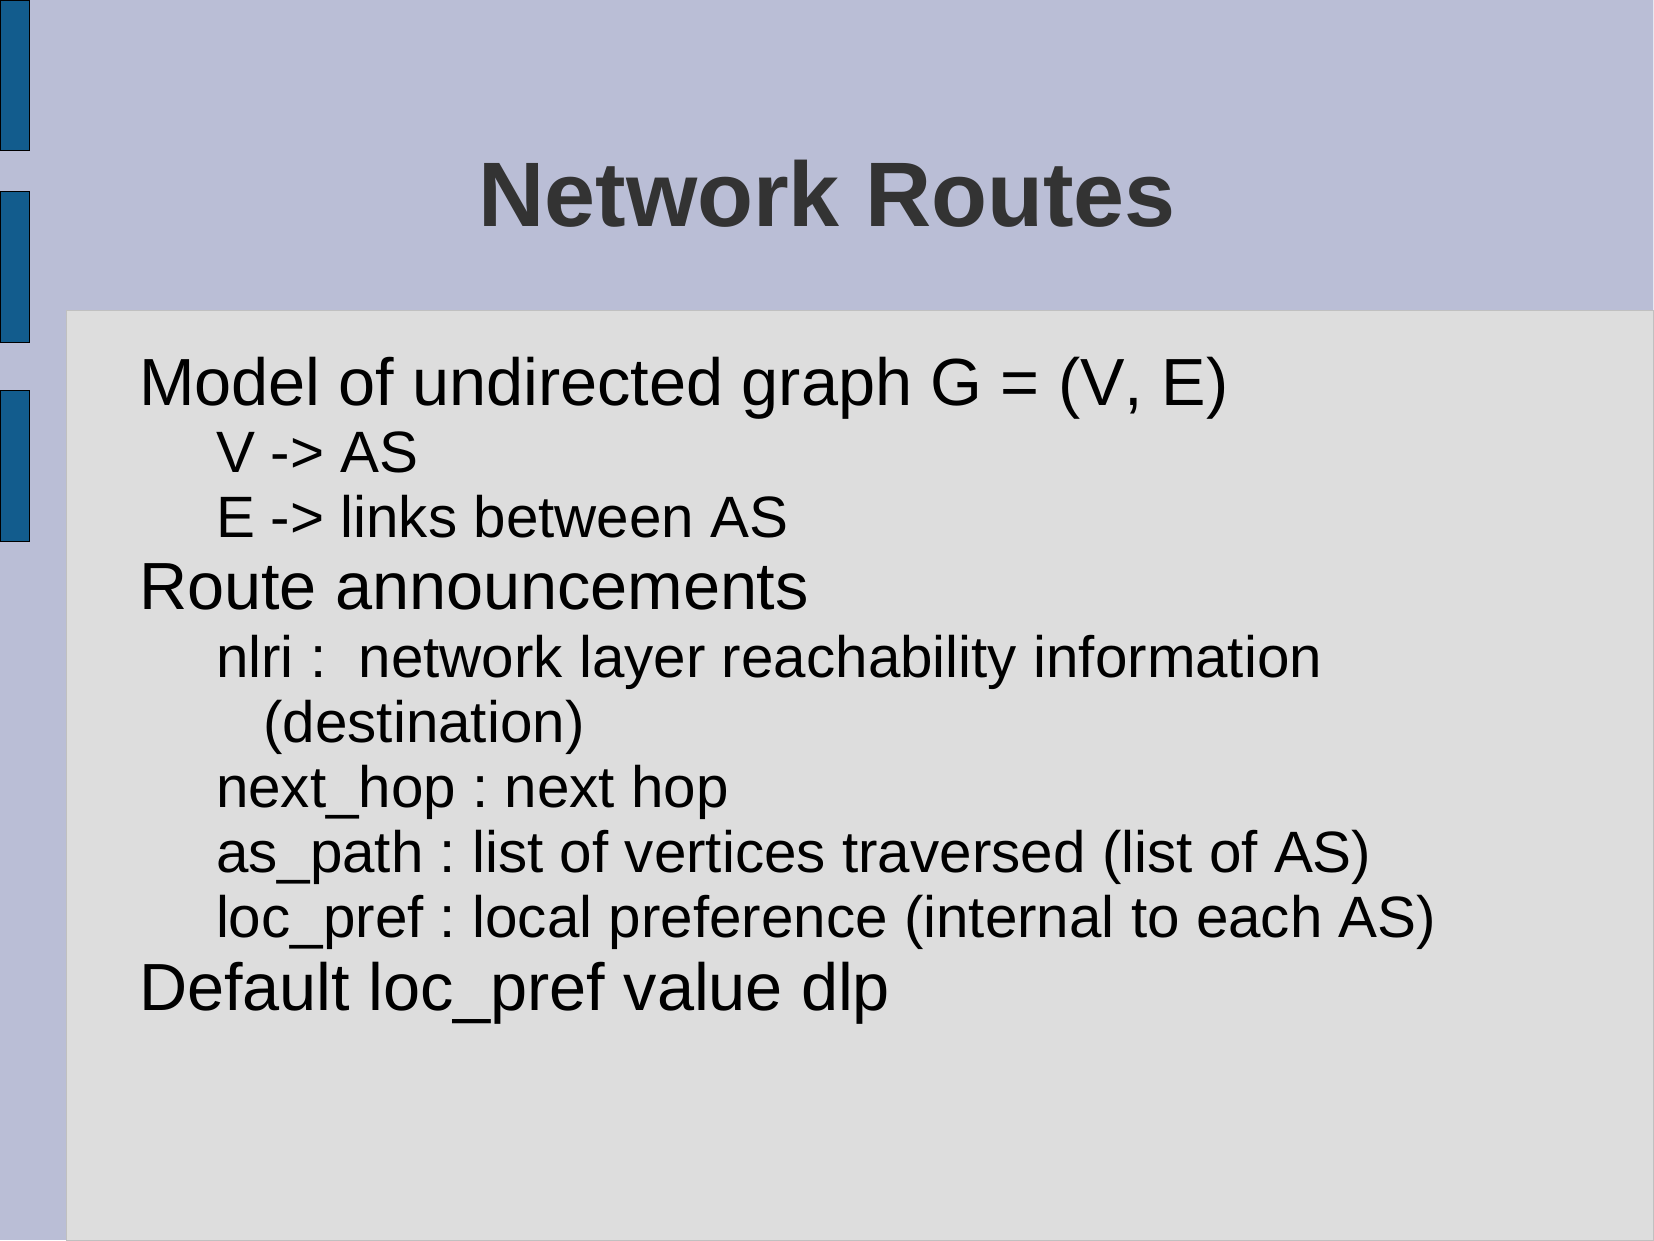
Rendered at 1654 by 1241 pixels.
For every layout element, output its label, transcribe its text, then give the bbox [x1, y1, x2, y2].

title Network Routes [121, 91, 1534, 299]
list Model of undirected graph G = (V, E) V -> AS E -> links between AS Route announcements nlri : network layer reachability information (destination) next_hop : next hop as_path : list of vertices traversed (list of AS) loc_pref : local preference (internal to each AS) Default loc_pref value dlp [121, 344, 1534, 1127]
